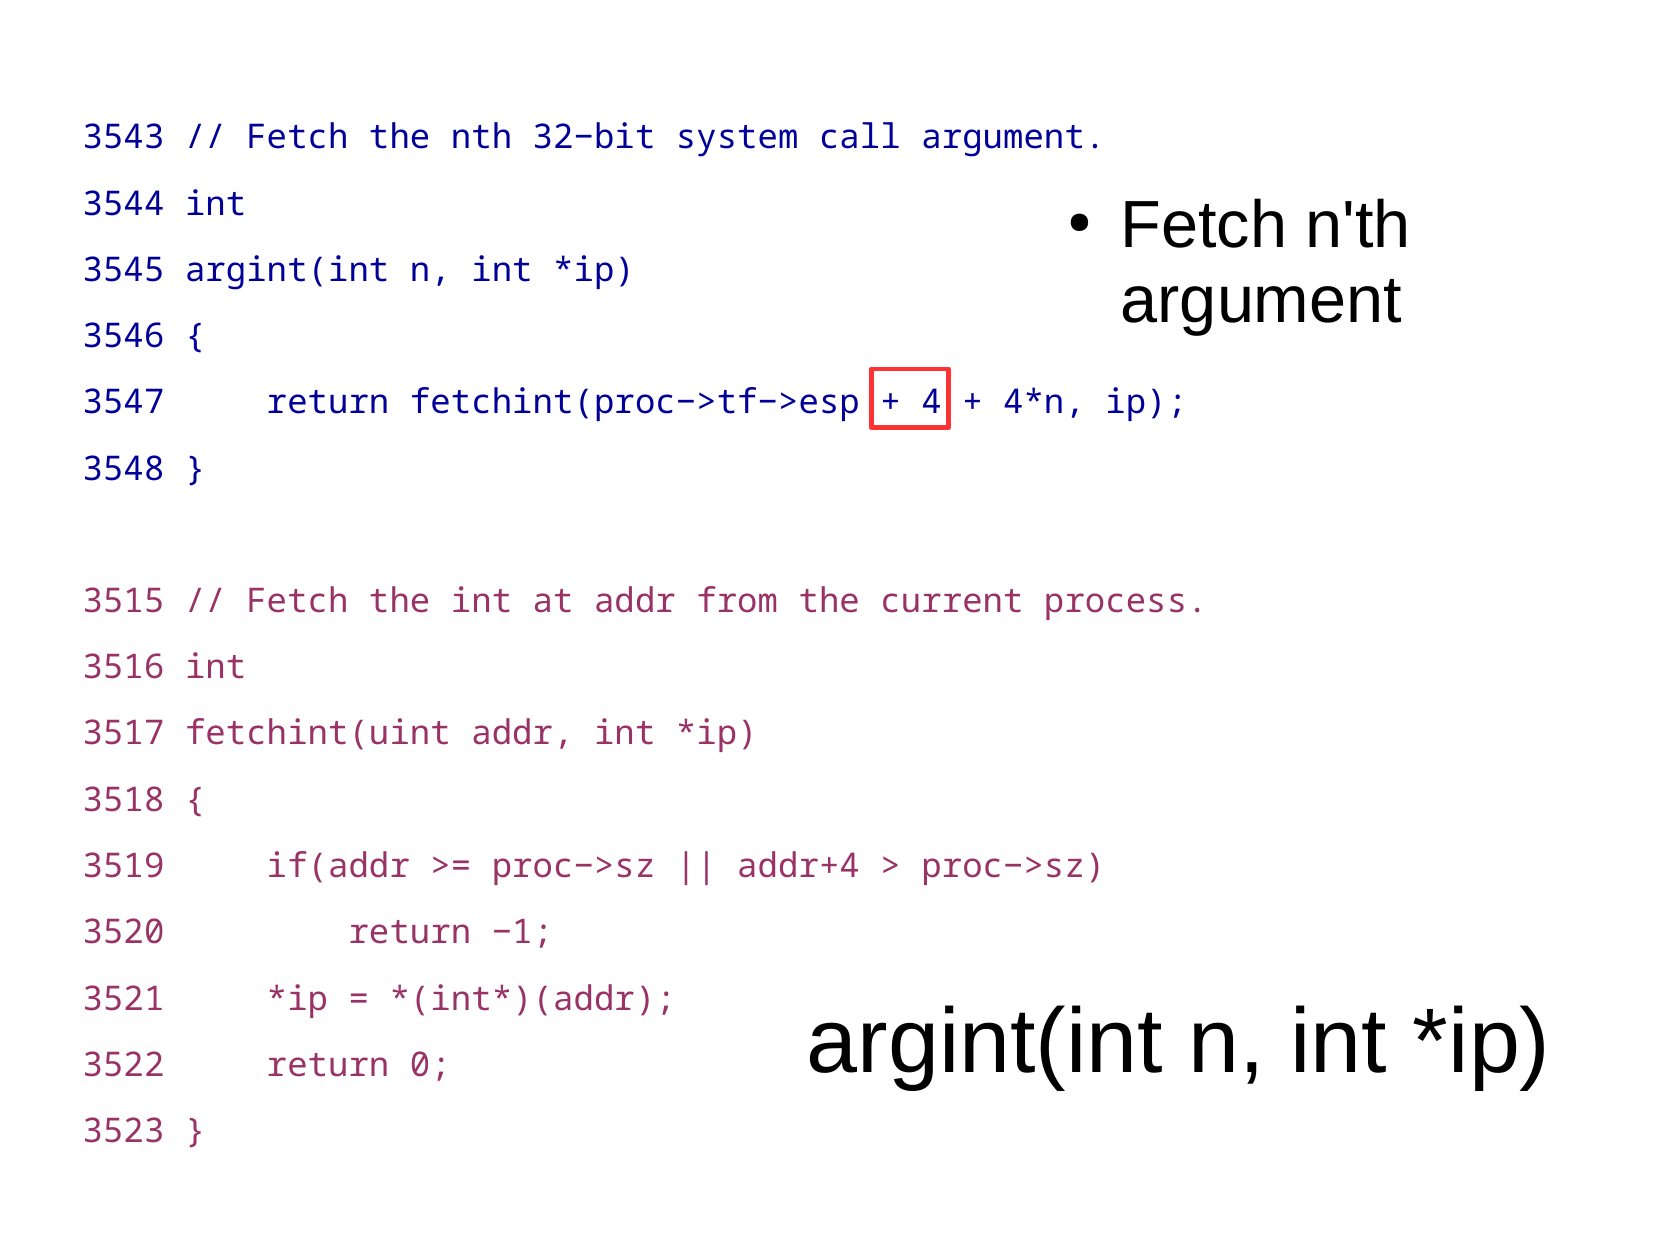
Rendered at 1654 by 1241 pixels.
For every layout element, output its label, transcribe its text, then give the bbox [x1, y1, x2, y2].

list 3543 // Fetch the nth 32−bit system call argument. 3544 int 3545 argint(int n, int *ip) 3546 { 3547 return fetchint(proc−>tf−>esp + 4 + 4*n, ip); 3548 } 3515 // Fetch the int at addr from the current process. 3516 int 3517 fetchint(uint addr, int *ip) 3518 { 3519 if(addr >= proc−>sz || addr+4 > proc−>sz) 3520 return −1; 3521 *ip = *(int*)(addr); 3522 return 0; 3523 } [82, 112, 1571, 1163]
list Fetch n'th argument [1050, 187, 1576, 676]
